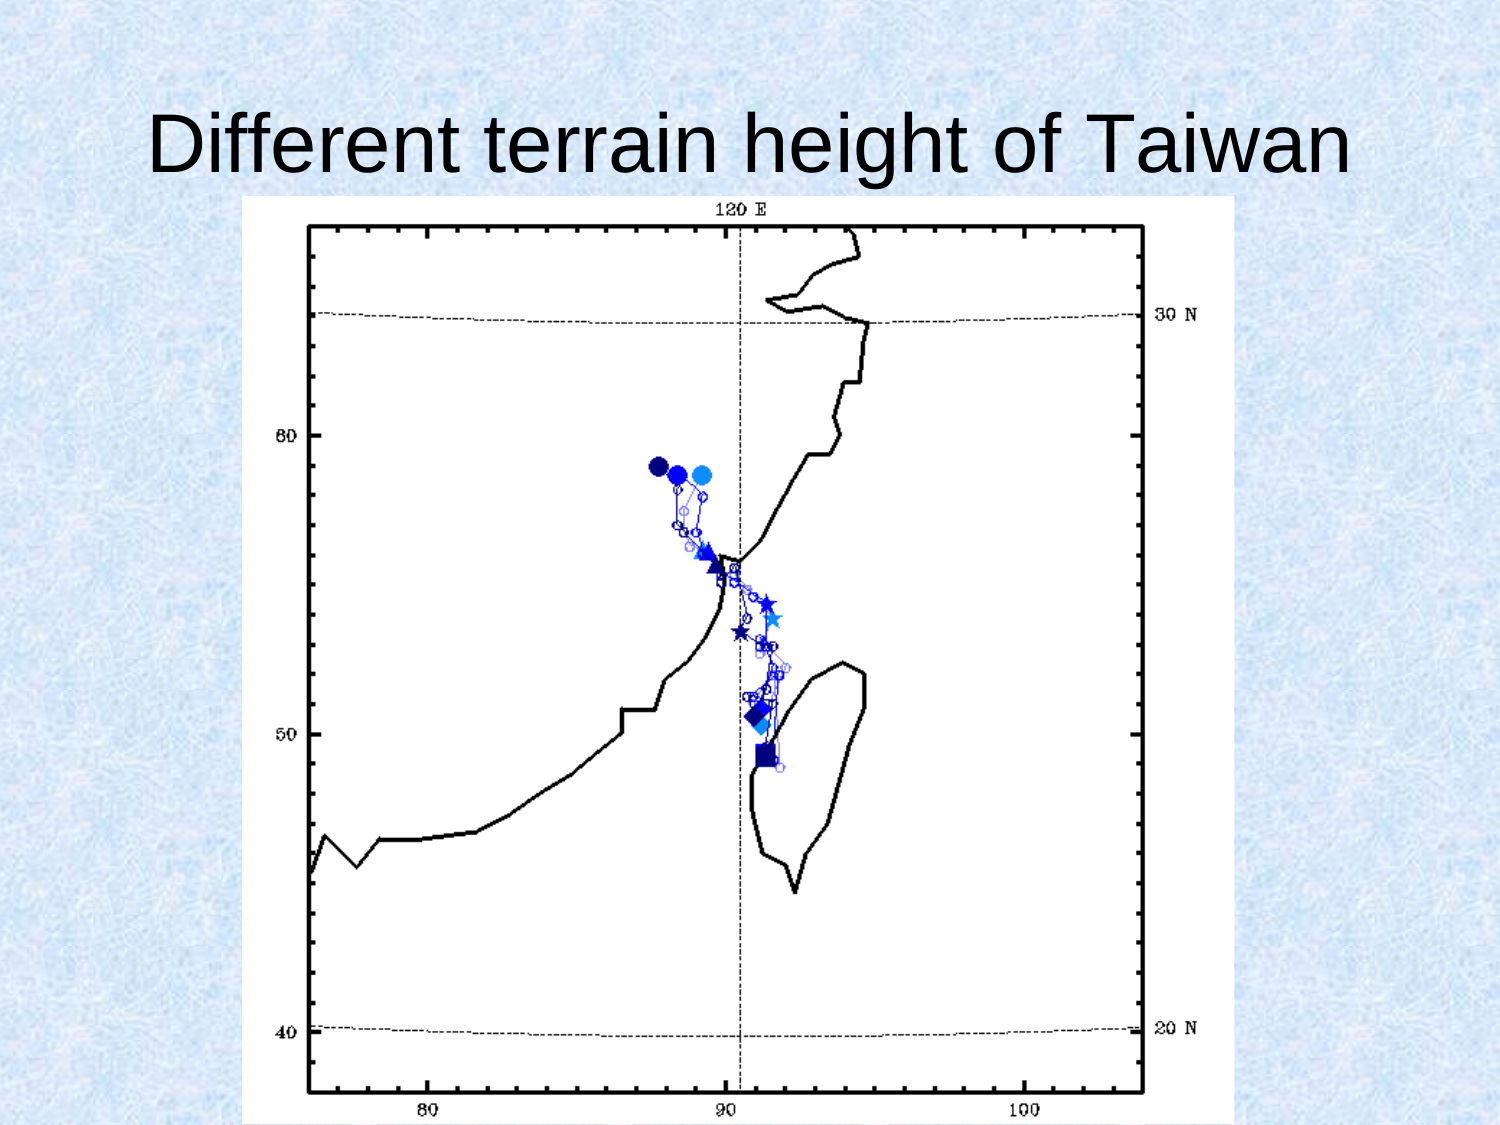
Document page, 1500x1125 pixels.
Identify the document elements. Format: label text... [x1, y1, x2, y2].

title Different terrain height of Taiwan [75, 45, 1426, 233]
picture [0, 0, 1500, 1125]
